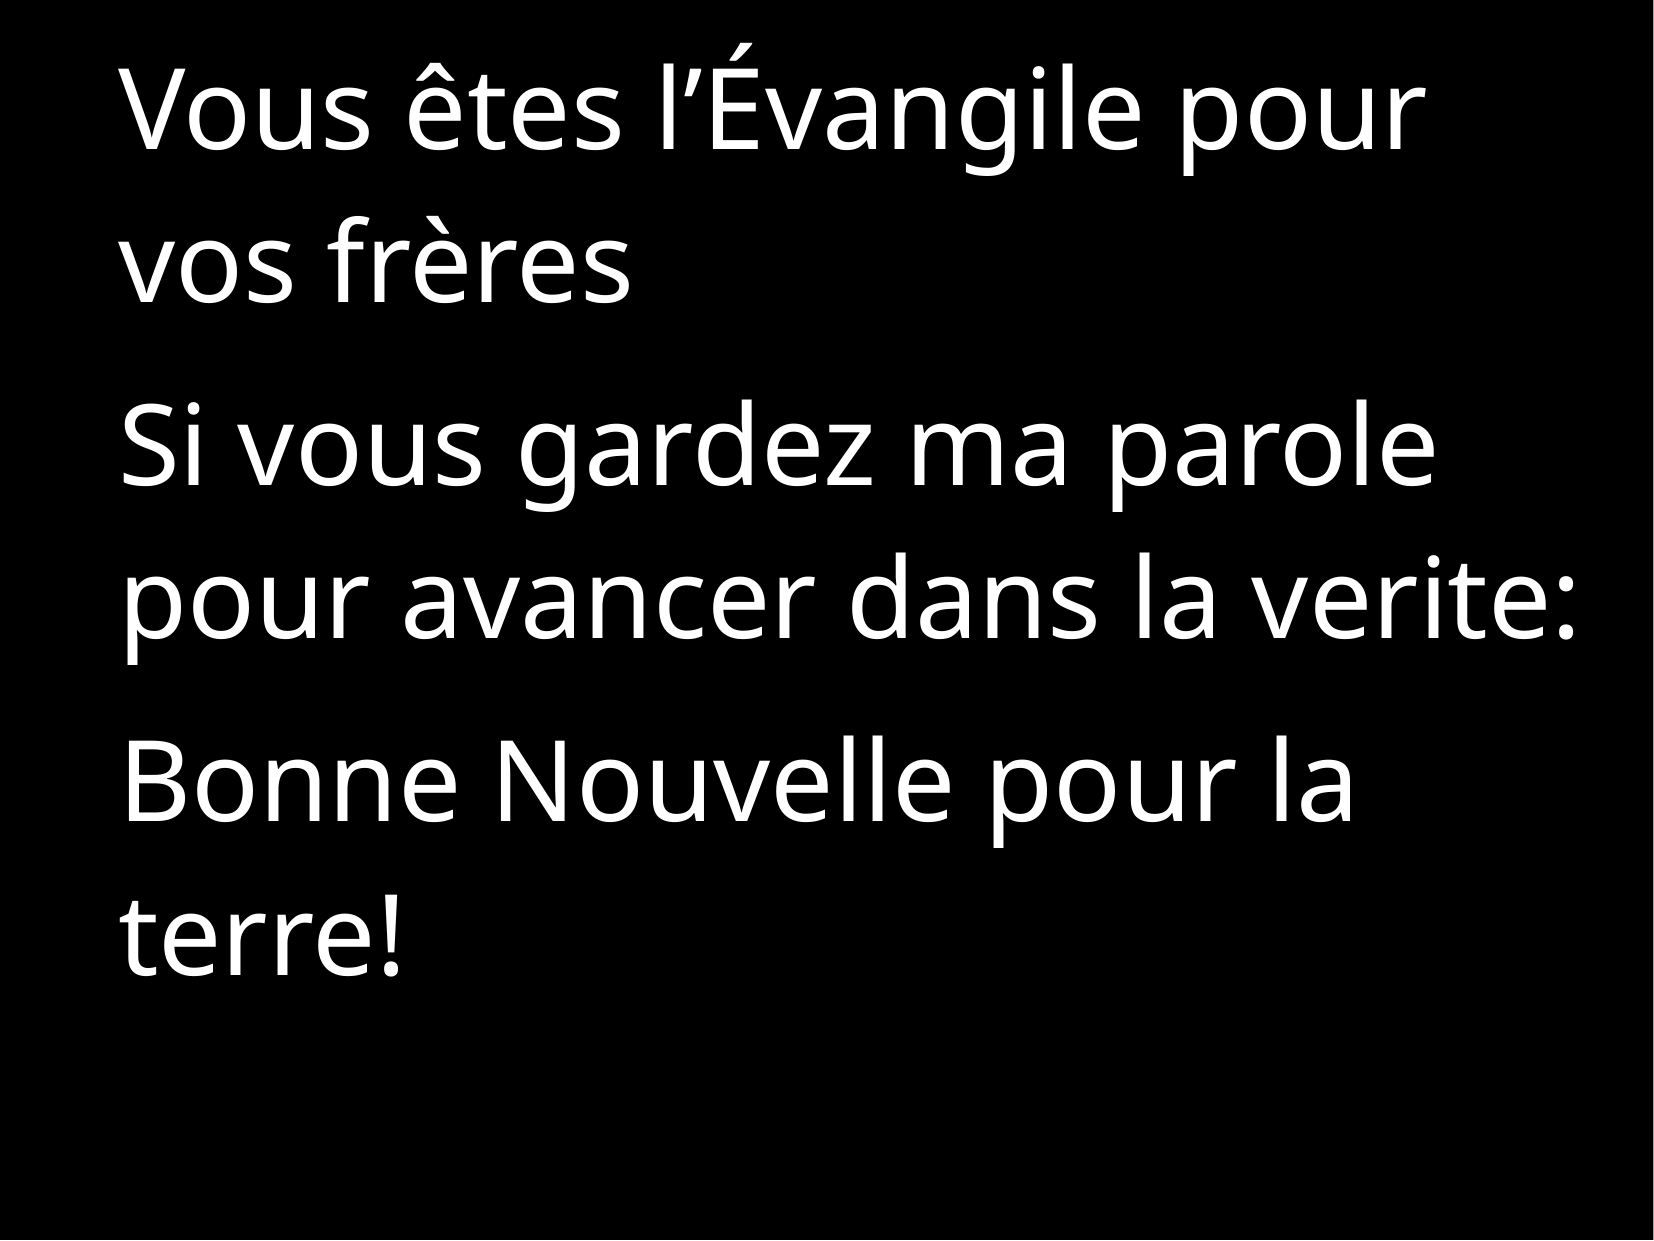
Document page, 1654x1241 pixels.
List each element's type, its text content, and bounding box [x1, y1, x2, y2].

list Vous êtes l’Évangile pour vos frères Si vous gardez ma parole pour avancer dans la verite: Bonne Nouvelle pour la terre! [47, 29, 1625, 1187]
